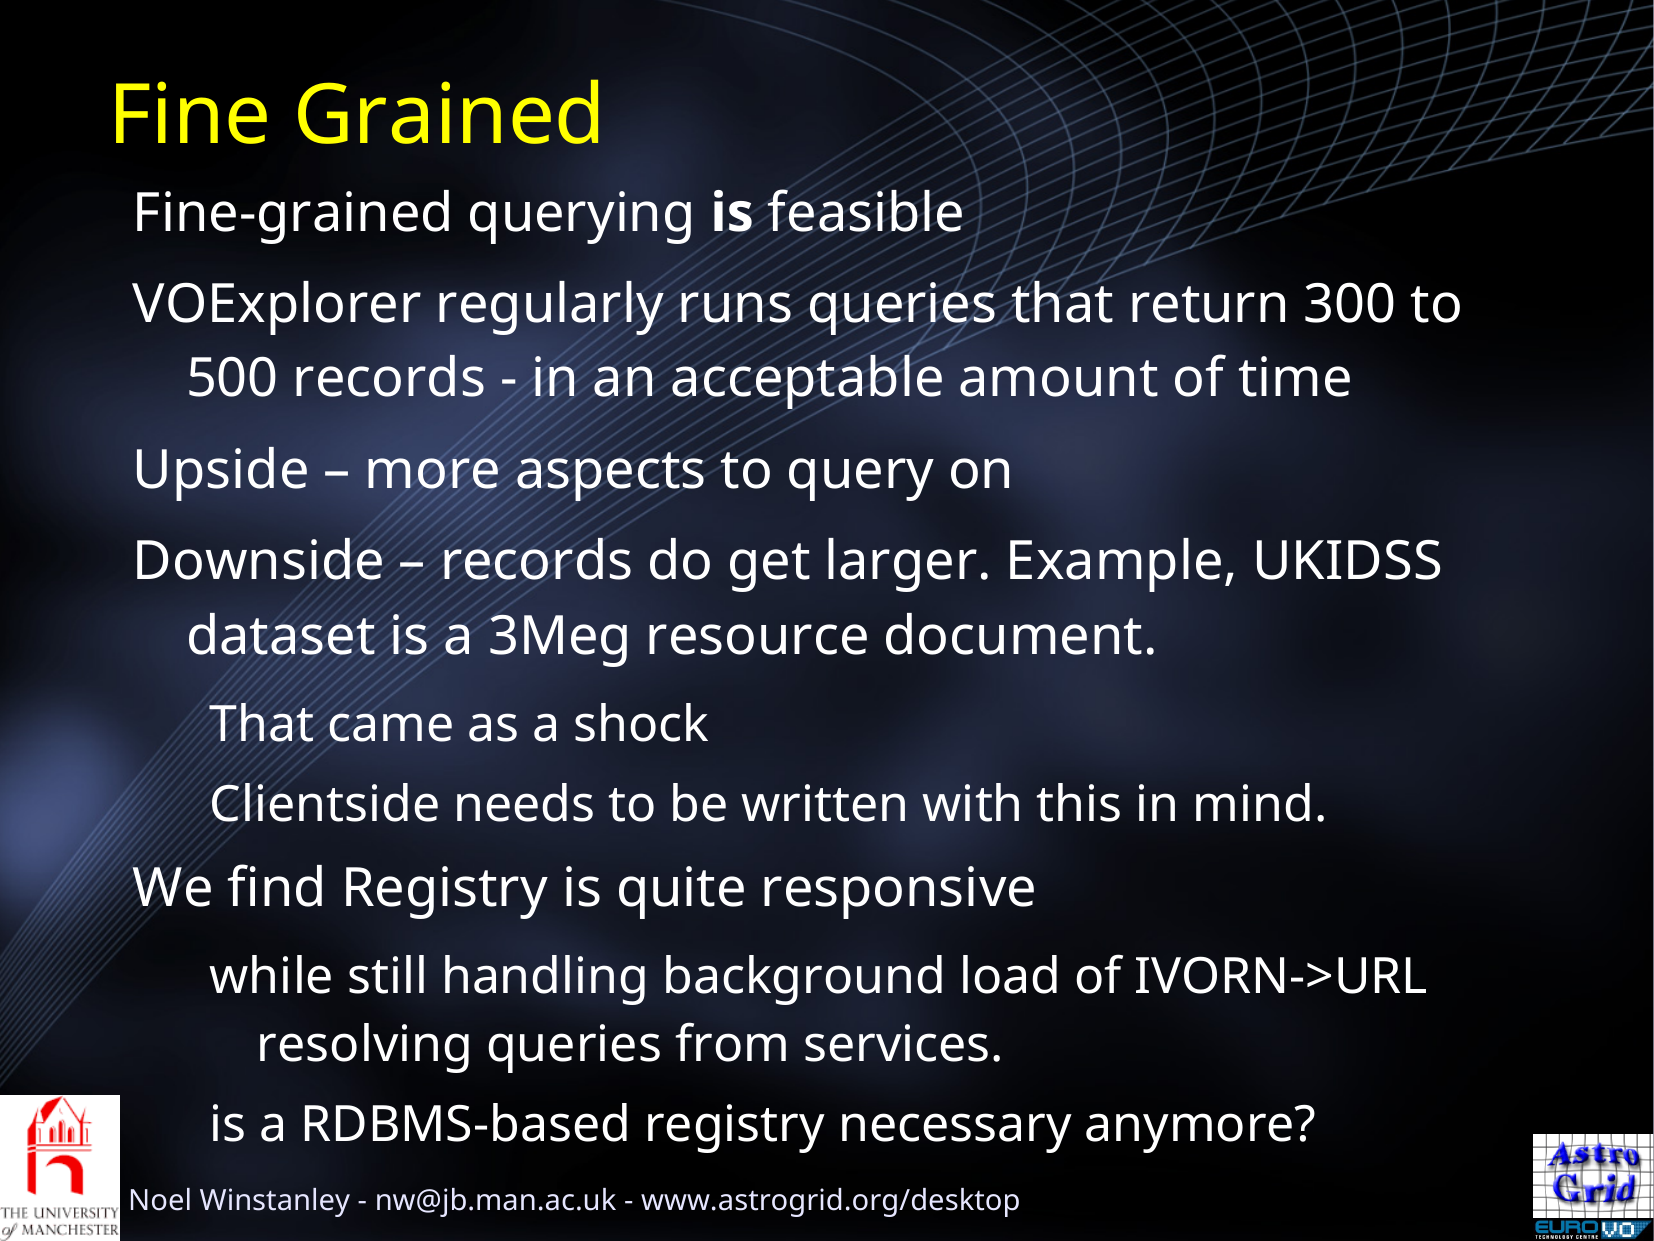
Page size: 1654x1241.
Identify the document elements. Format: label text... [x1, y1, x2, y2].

picture [0, 0, 1654, 1241]
title Fine Grained [108, 33, 1534, 188]
list Fine-grained querying is feasible VOExplorer regularly runs queries that return 300 to 500 records - in an acceptable amount of time Upside – more aspects to query on Downside – records do get larger. Example, UKIDSS dataset is a 3Meg resource document. That came as a shock Clientside needs to be written with this in mind. We find Registry is quite responsive while still handling background load of IVORN->URL resolving queries from services. is a RDBMS-based registry necessary anymore? [115, 172, 1536, 1142]
